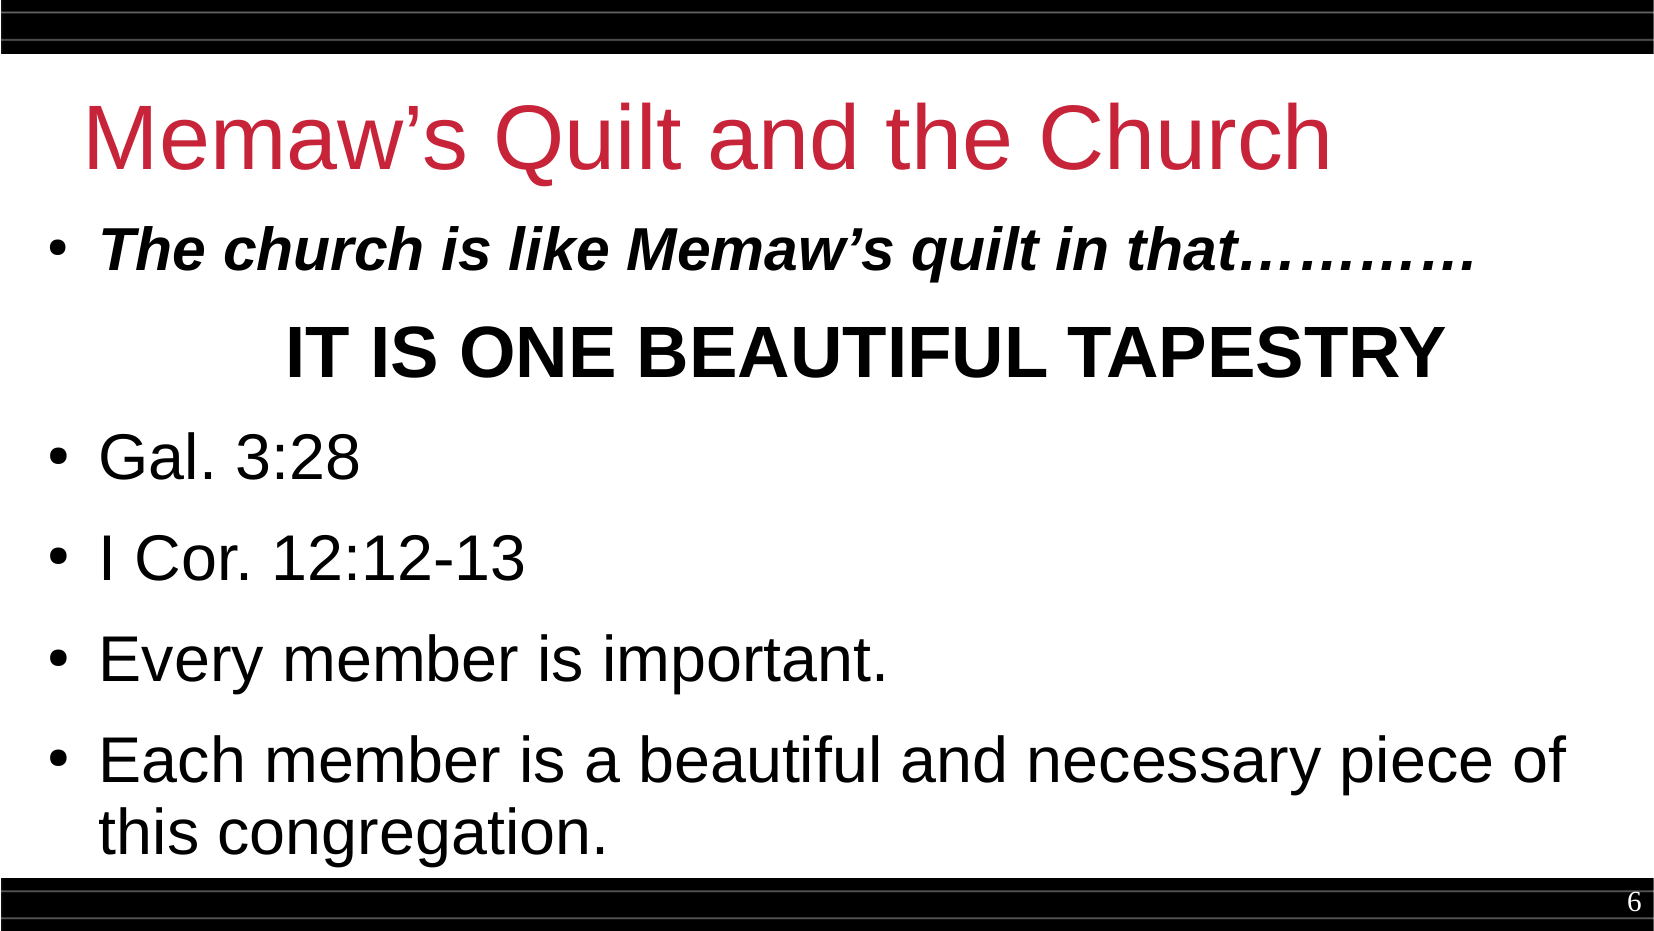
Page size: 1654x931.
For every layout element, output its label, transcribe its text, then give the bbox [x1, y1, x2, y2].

title Memaw’s Quilt and the Church [82, 60, 1571, 215]
picture [1, 878, 1654, 931]
list The church is like Memaw’s quilt in that………… IT IS ONE BEAUTIFUL TAPESTRY Gal. 3:28 I Cor. 12:12-13 Every member is important. Each member is a beautiful and necessary piece of this congregation. [30, 215, 1636, 871]
picture [1, 0, 1654, 54]
